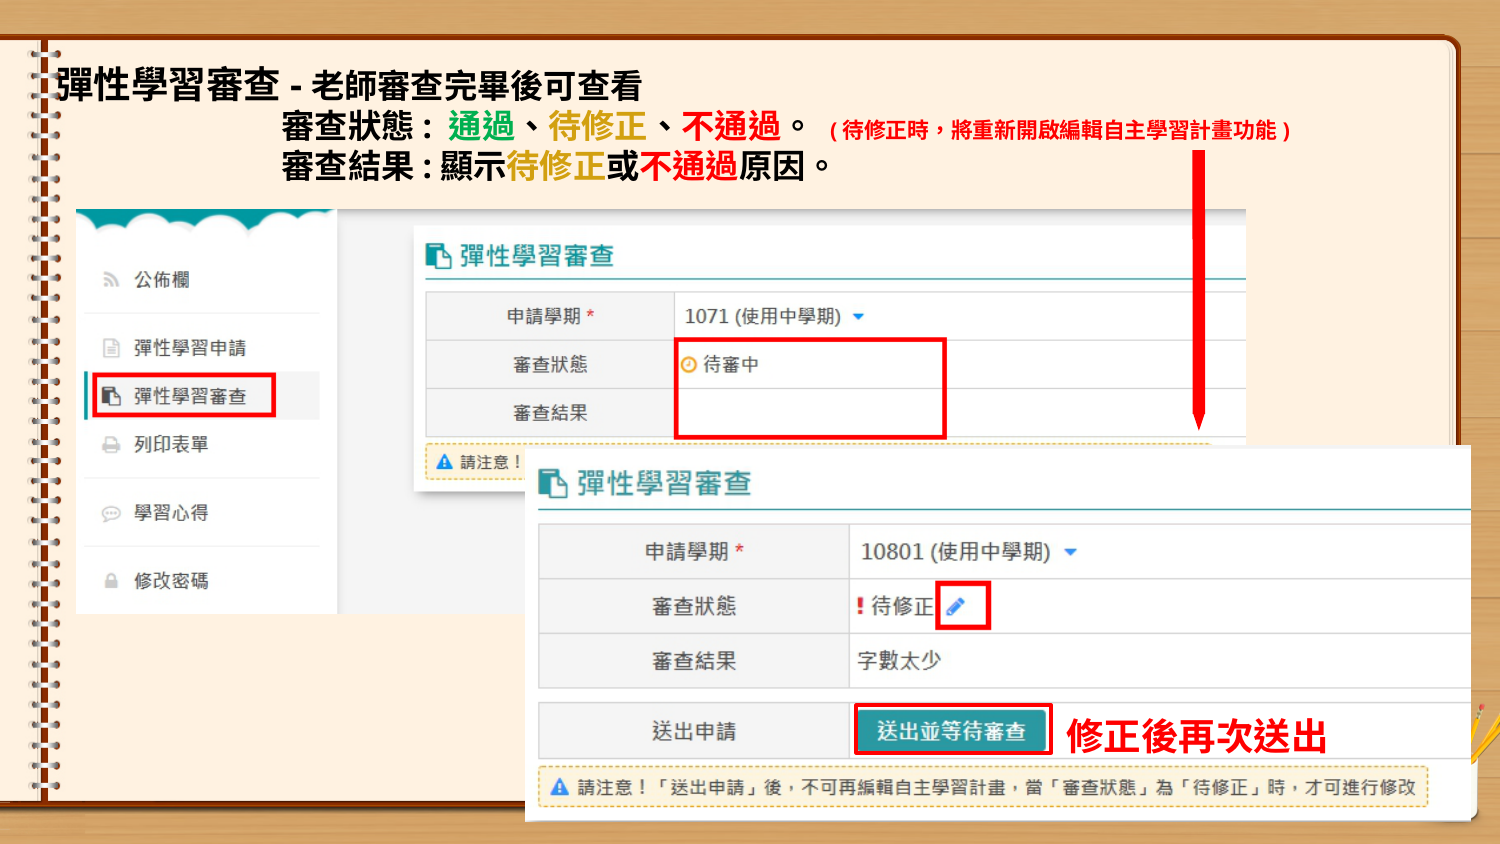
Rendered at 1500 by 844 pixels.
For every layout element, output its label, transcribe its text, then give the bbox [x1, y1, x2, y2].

picture [76, 209, 1471, 823]
text_box 彈性學習審查-老師審查完畢後可查看 審查狀態: 通過、待修正、不通過。 (待修正時，將重新開啟編輯自主學習計畫功能) 審查結果:顯示待修正或不通過原因。 [41, 53, 1435, 193]
text_box 修正後再次送出 [1051, 705, 1347, 766]
